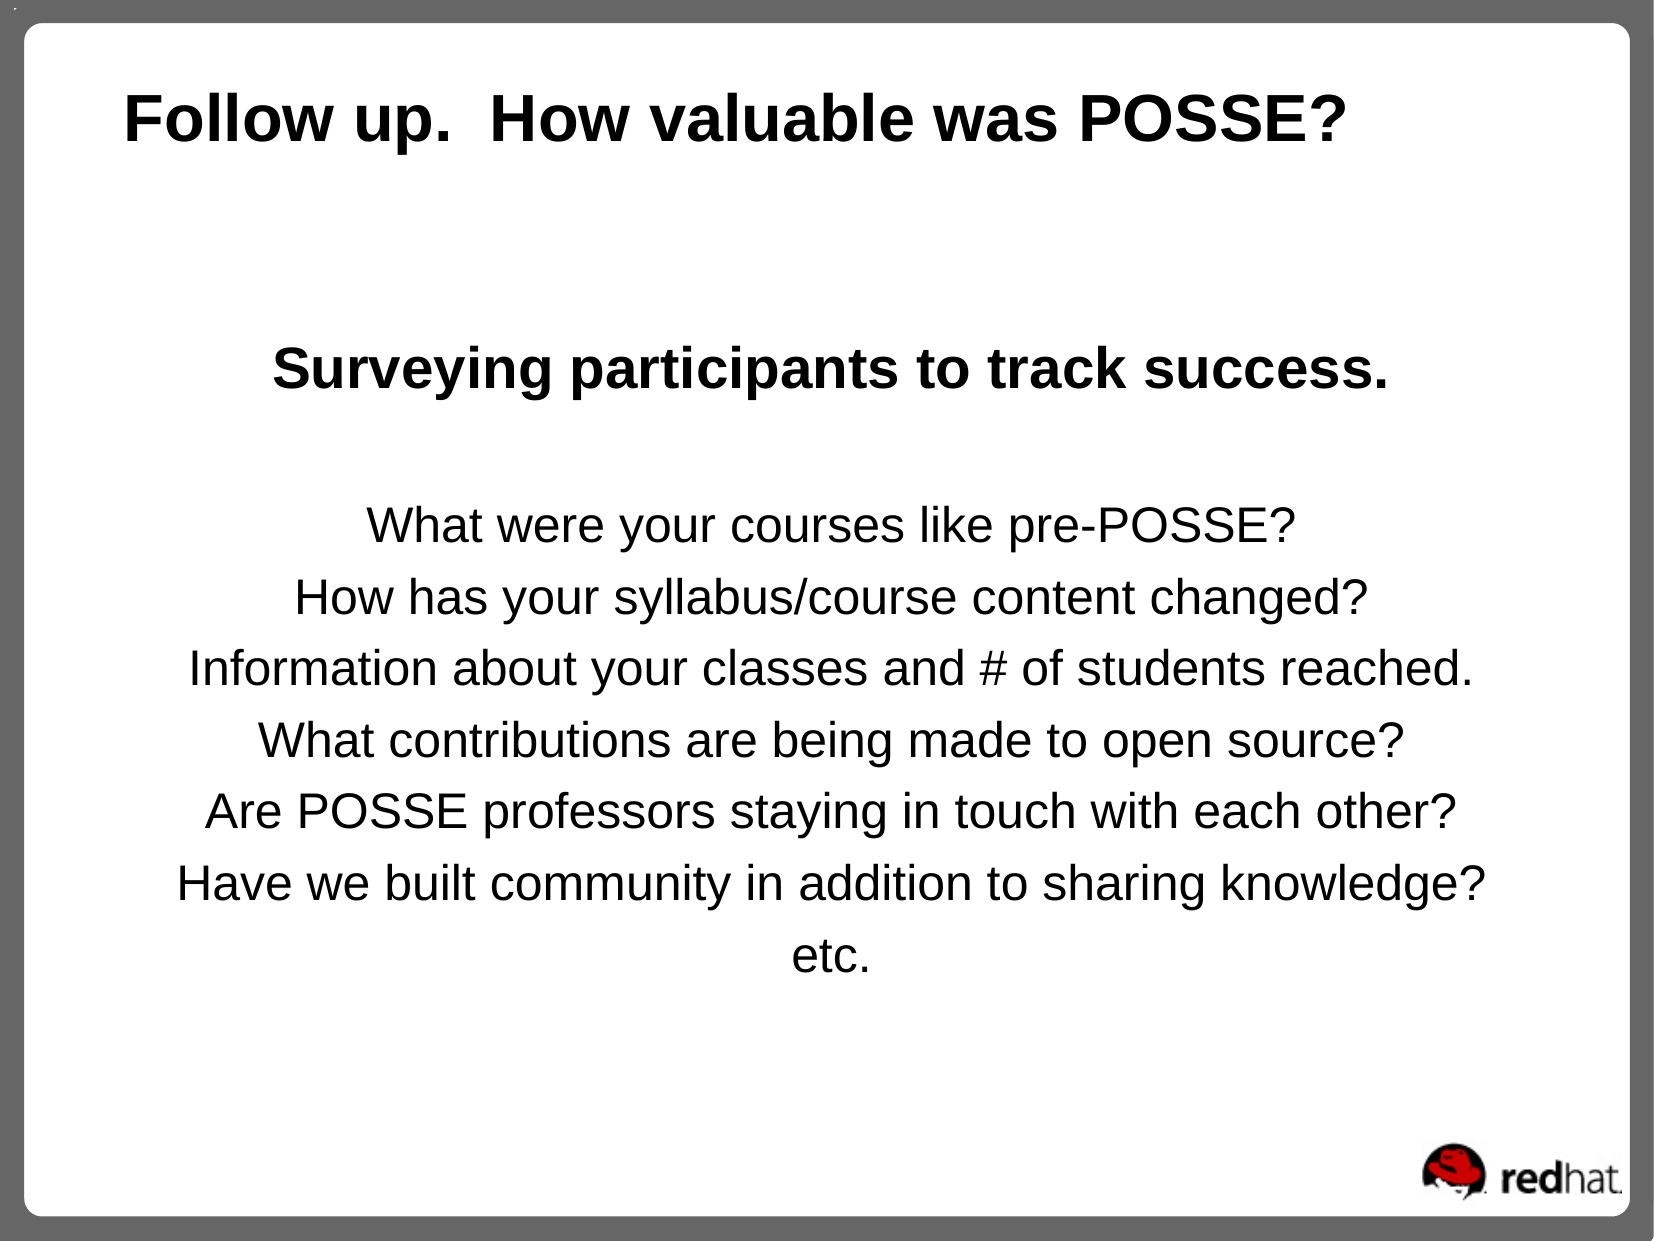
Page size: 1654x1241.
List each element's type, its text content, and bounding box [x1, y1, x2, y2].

picture [1421, 1141, 1622, 1209]
title Follow up. How valuable was POSSE? [123, 63, 1530, 175]
subtitle Surveying participants to track success. What were your courses like pre-POSSE? How has your syllabus/course content changed? Information about your classes and # of students reached. What contributions are being made to open source? Are POSSE professors staying in touch with each other? Have we built community in addition to sharing knowledge? etc. [128, 193, 1535, 1126]
